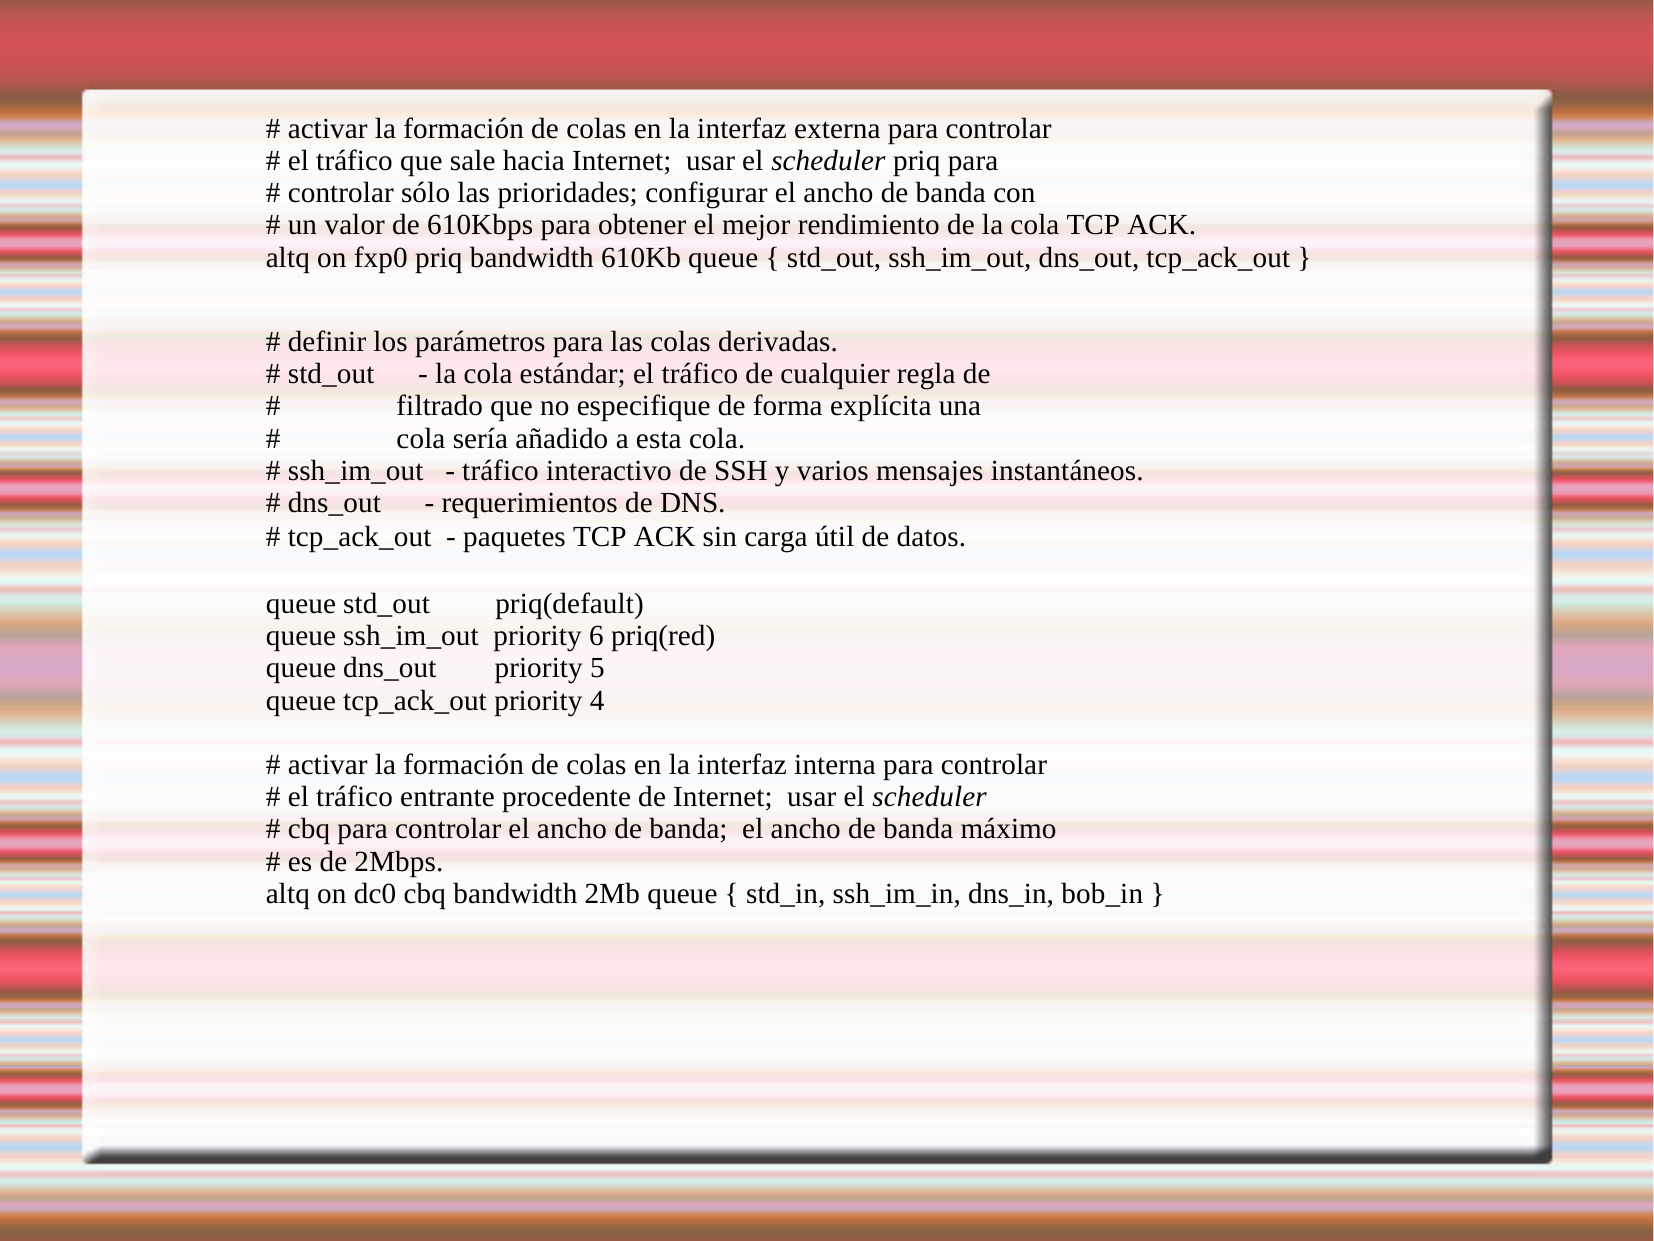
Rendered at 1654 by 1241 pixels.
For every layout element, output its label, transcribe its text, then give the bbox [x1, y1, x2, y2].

picture [0, 0, 1654, 1241]
text_box # activar la formación de colas en la interfaz externa para controlar # el tráfico que sale hacia Internet; usar el scheduler priq para # controlar sólo las prioridades; configurar el ancho de banda con # un valor de 610Kbps para obtener el mejor rendimiento de la cola TCP ACK. altq on fxp0 priq bandwidth 610Kb queue { std_out, ssh_im_out, dns_out, tcp_ack_out } # definir los parámetros para las colas derivadas. # std_out - la cola estándar; el tráfico de cualquier regla de # filtrado que no especifique de forma explícita una # cola sería añadido a esta cola. # ssh_im_out - tráfico interactivo de SSH y varios mensajes instantáneos. # dns_out - requerimientos de DNS. # tcp_ack_out - paquetes TCP ACK sin carga útil de datos. queue std_out priq(default) queue ssh_im_out priority 6 priq(red) queue dns_out priority 5 queue tcp_ack_out priority 4 # activar la formación de colas en la interfaz interna para controlar # el tráfico entrante procedente de Internet; usar el scheduler # cbq para controlar el ancho de banda; el ancho de banda máximo # es de 2Mbps. altq on dc0 cbq bandwidth 2Mb queue { std_in, ssh_im_in, dns_in, bob_in } [265, 112, 1359, 1093]
